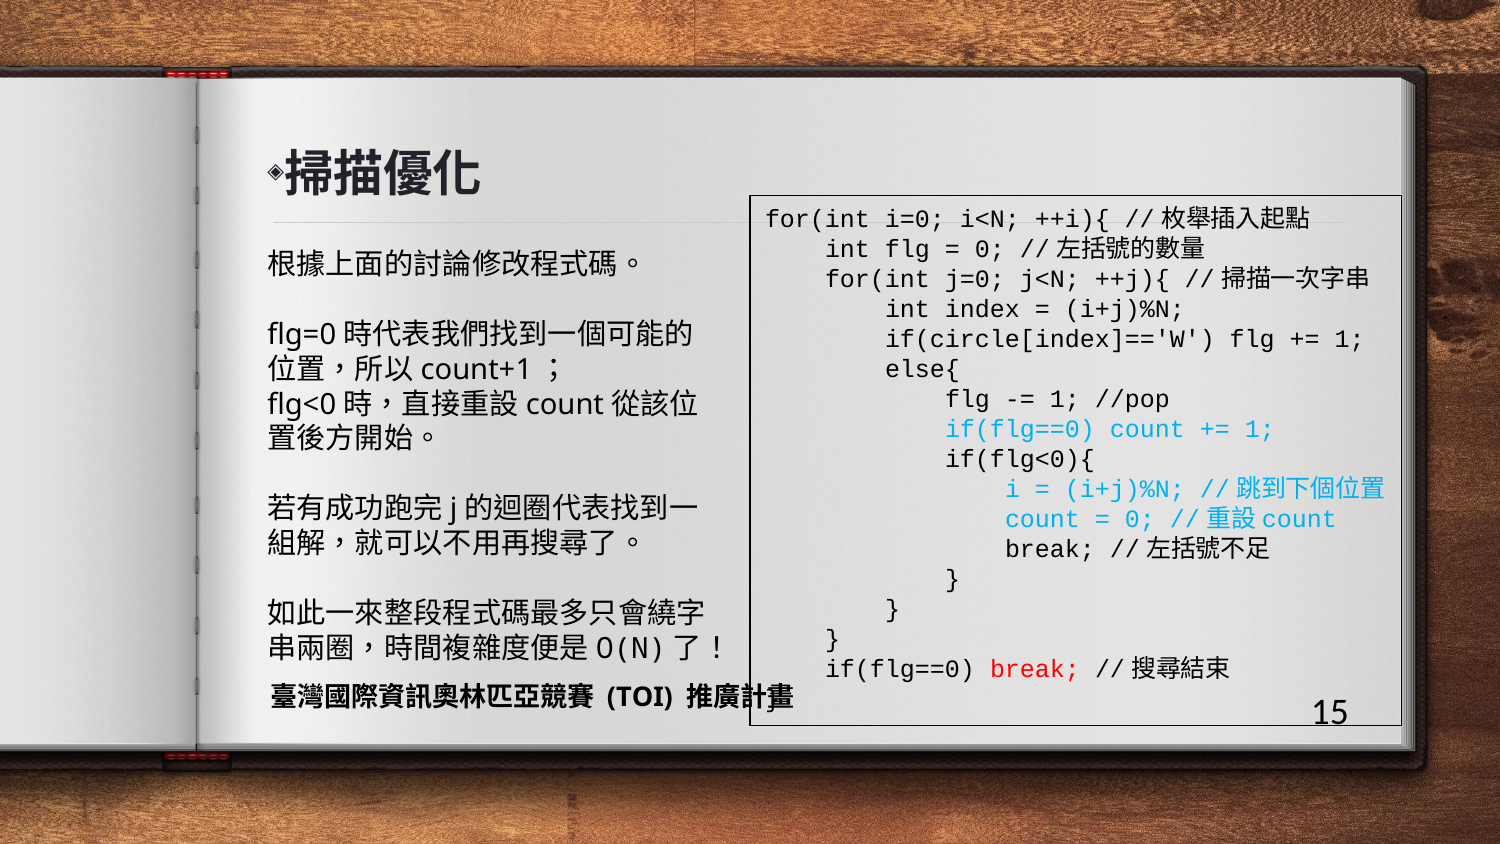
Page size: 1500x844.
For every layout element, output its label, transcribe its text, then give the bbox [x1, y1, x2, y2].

list 掃描優化 [252, 126, 1194, 216]
text_box for(int i=0; i<N; ++i){ //枚舉插入起點 int flg = 0; //左括號的數量 for(int j=0; j<N; ++j){ //掃描一次字串 int index = (i+j)%N; if(circle[index]=='W') flg += 1; else{ flg -= 1; //pop if(flg==0) count += 1; if(flg<0){ i = (i+j)%N; //跳到下個位置 count = 0; //重設count break; //左括號不足 } } } if(flg==0) break; //搜尋結束 } [750, 195, 1402, 726]
text_box 根據上面的討論修改程式碼。 flg=0時代表我們找到一個可能的位置，所以count+1； flg<0時，直接重設count從該位置後方開始。 若有成功跑完j的迴圈代表找到一組解，就可以不用再搜尋了。 如此一來整段程式碼最多只會繞字串兩圈，時間複雜度便是O(N)了！ [252, 237, 730, 677]
text_box [1295, 726, 1386, 737]
